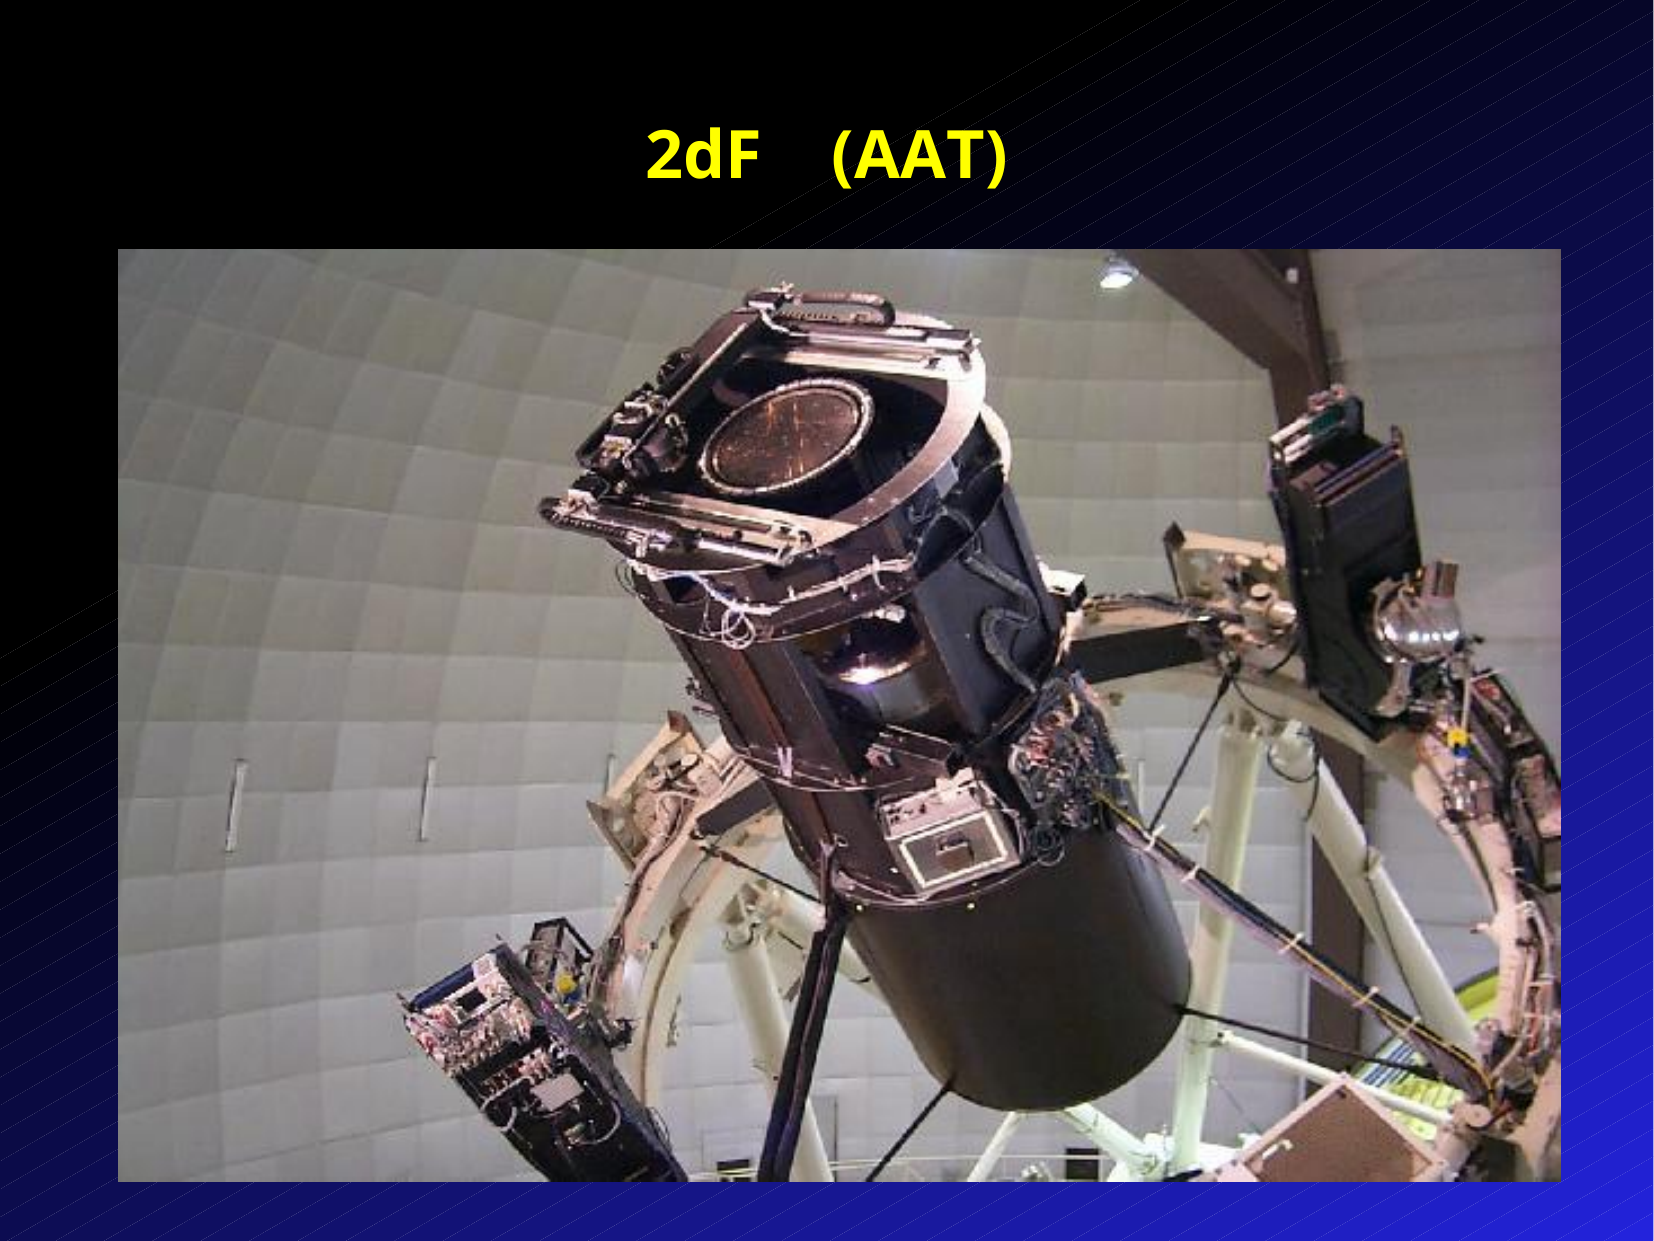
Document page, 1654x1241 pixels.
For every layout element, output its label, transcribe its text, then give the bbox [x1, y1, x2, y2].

picture [118, 249, 1561, 1182]
title 2dF (AAT) [82, 49, 1571, 257]
